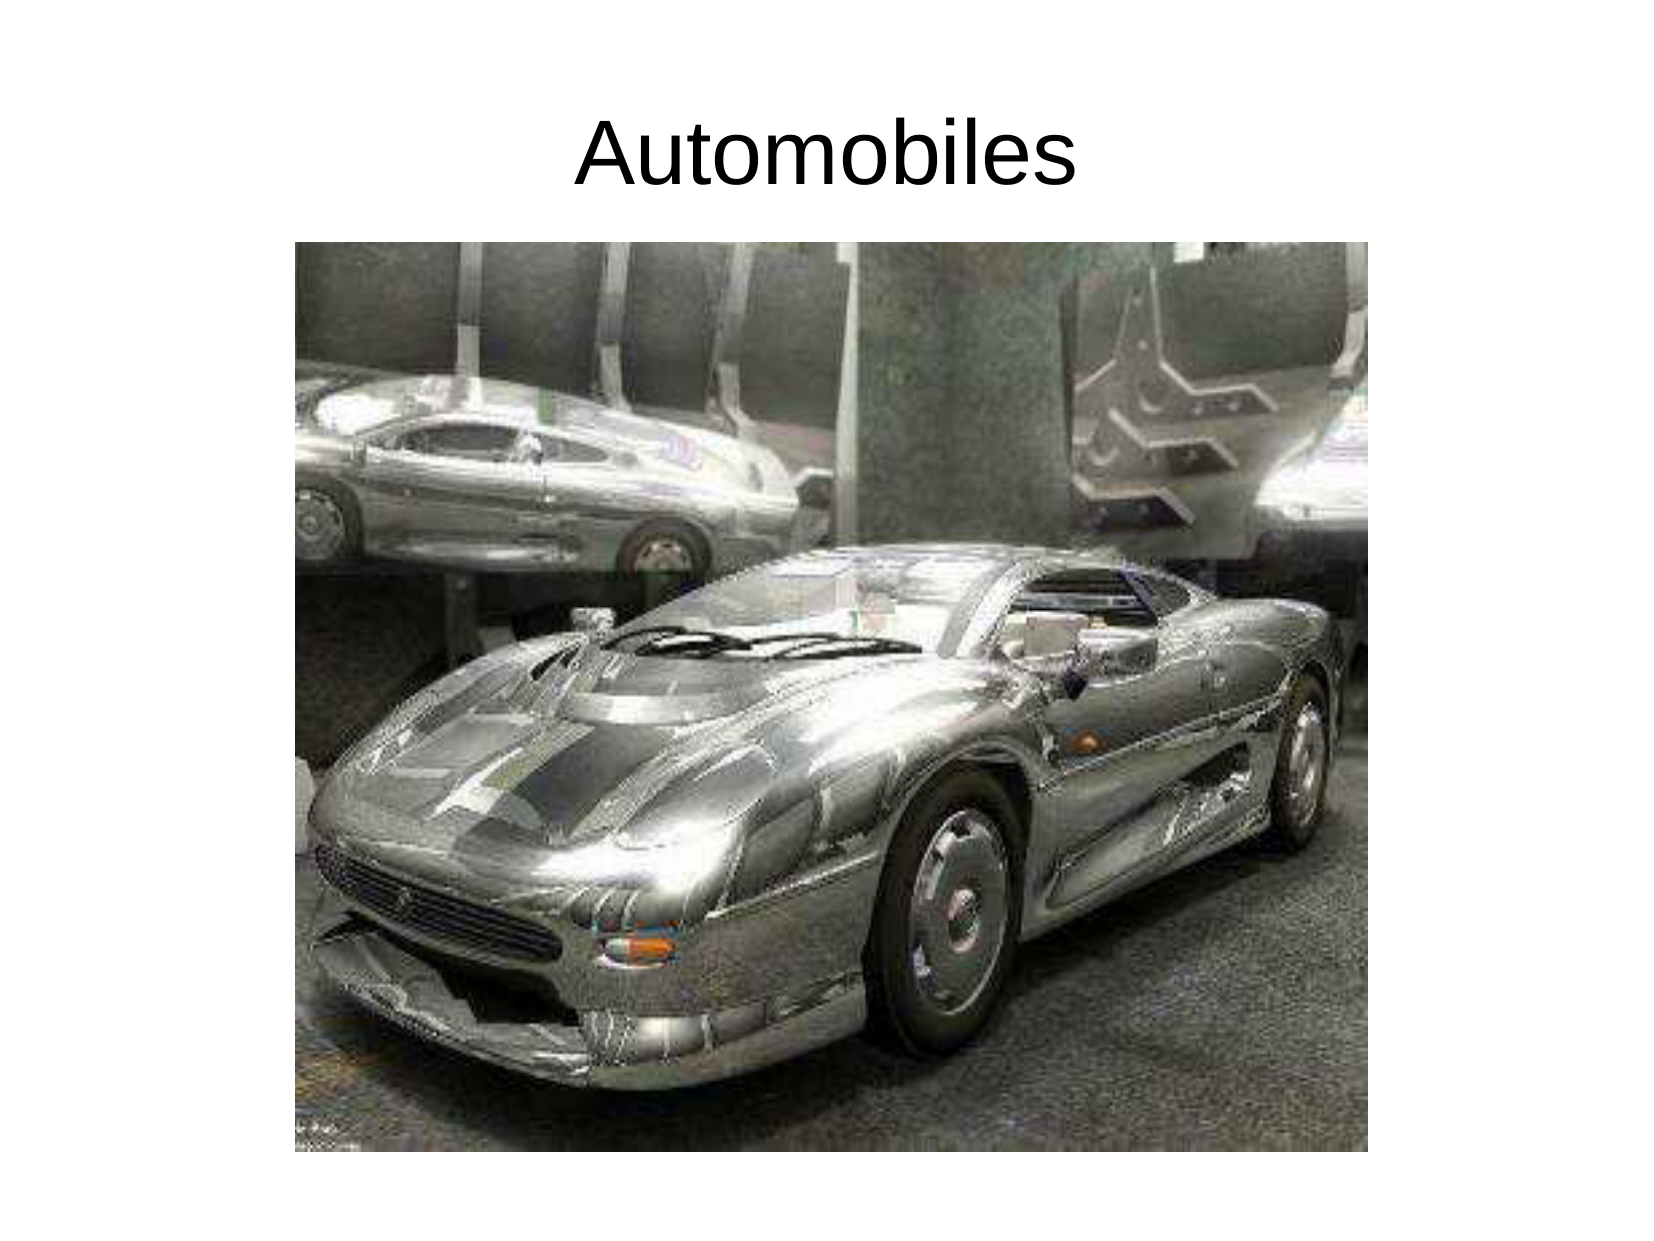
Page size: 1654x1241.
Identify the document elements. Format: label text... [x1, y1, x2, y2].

picture [295, 242, 1368, 1152]
title Automobiles [82, 56, 1571, 250]
